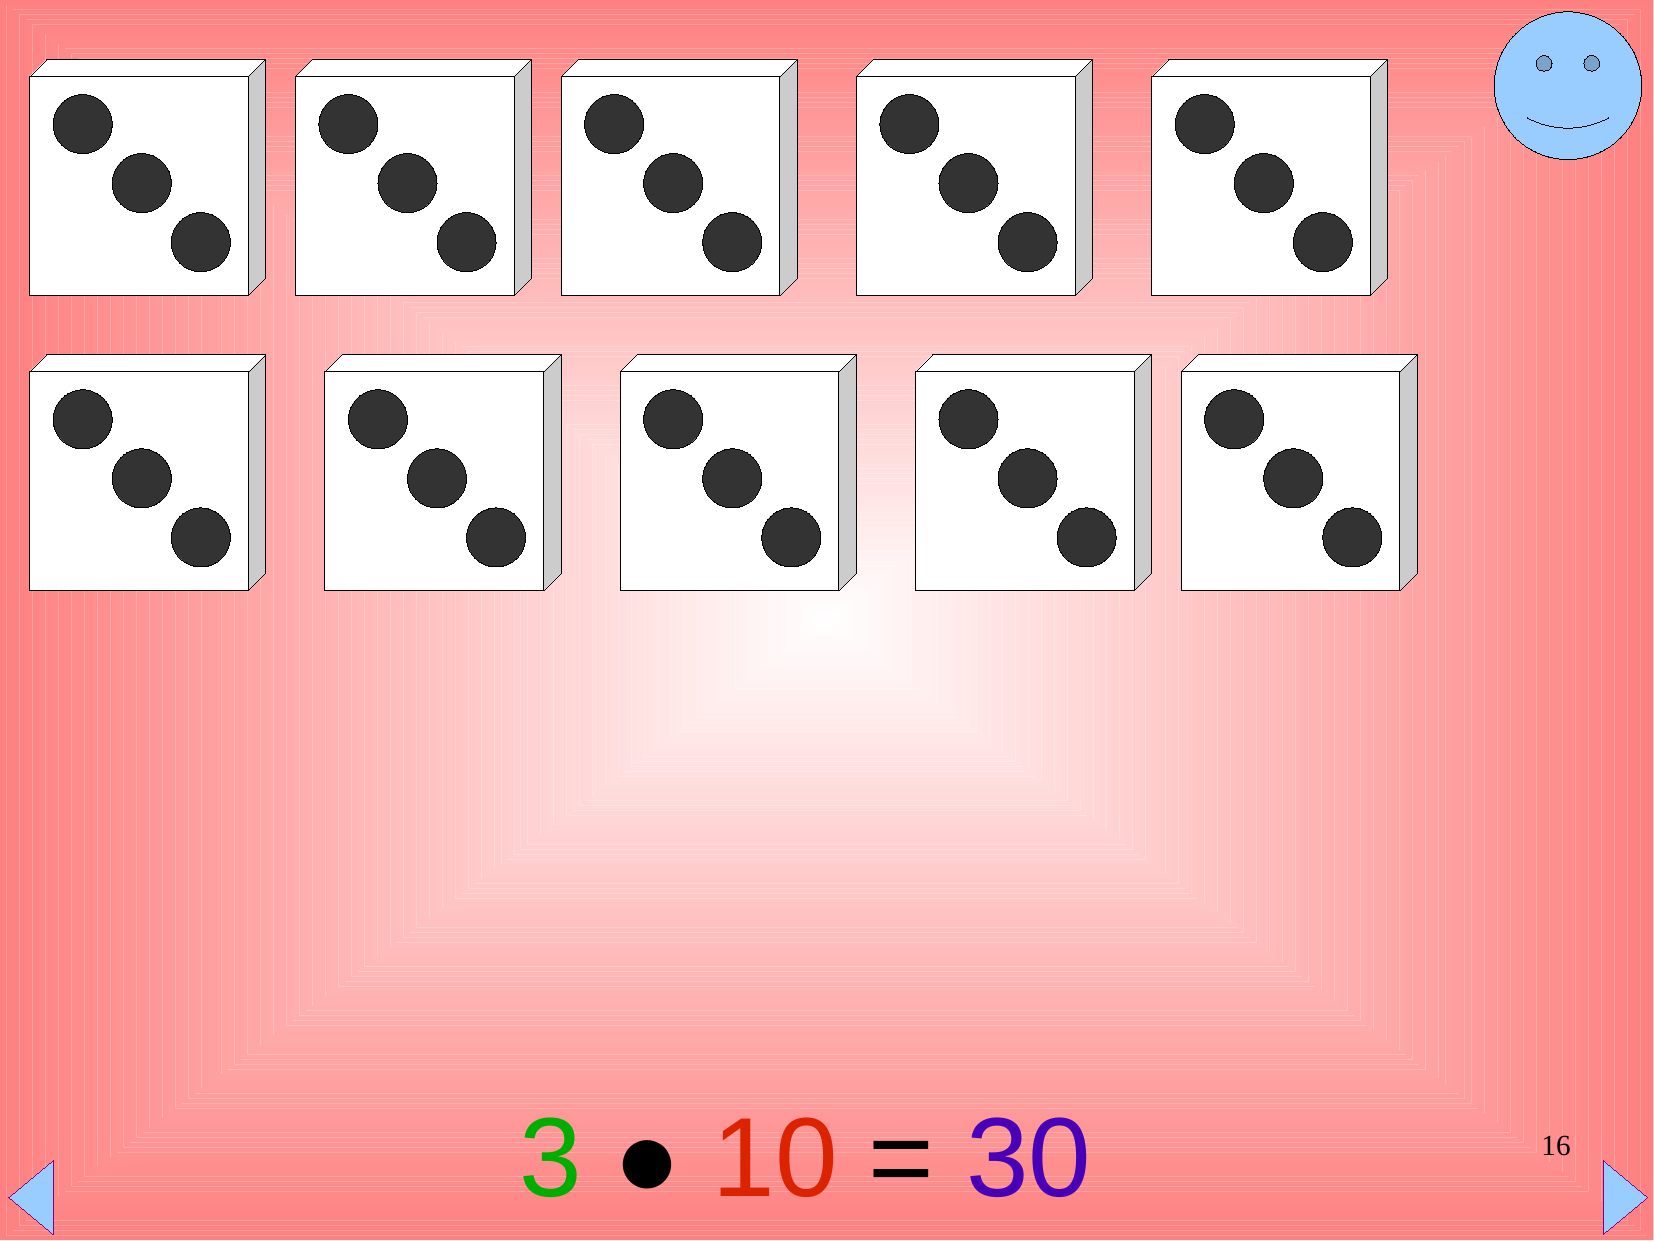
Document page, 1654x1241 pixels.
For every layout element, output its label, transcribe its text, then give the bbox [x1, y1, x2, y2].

text_box [29, 354, 266, 591]
text_box [1603, 1160, 1648, 1235]
text_box [856, 59, 1093, 296]
text_box [29, 59, 266, 296]
text_box [1151, 59, 1388, 296]
text_box [915, 354, 1152, 591]
text_box [1494, 11, 1642, 160]
text_box 3 ● 10 = 30 [504, 1086, 1149, 1228]
text_box [620, 354, 857, 591]
text_box [324, 354, 562, 591]
text_box [8, 1160, 54, 1235]
text_box [295, 59, 532, 296]
text_box [561, 59, 798, 296]
text_box [1181, 354, 1418, 591]
